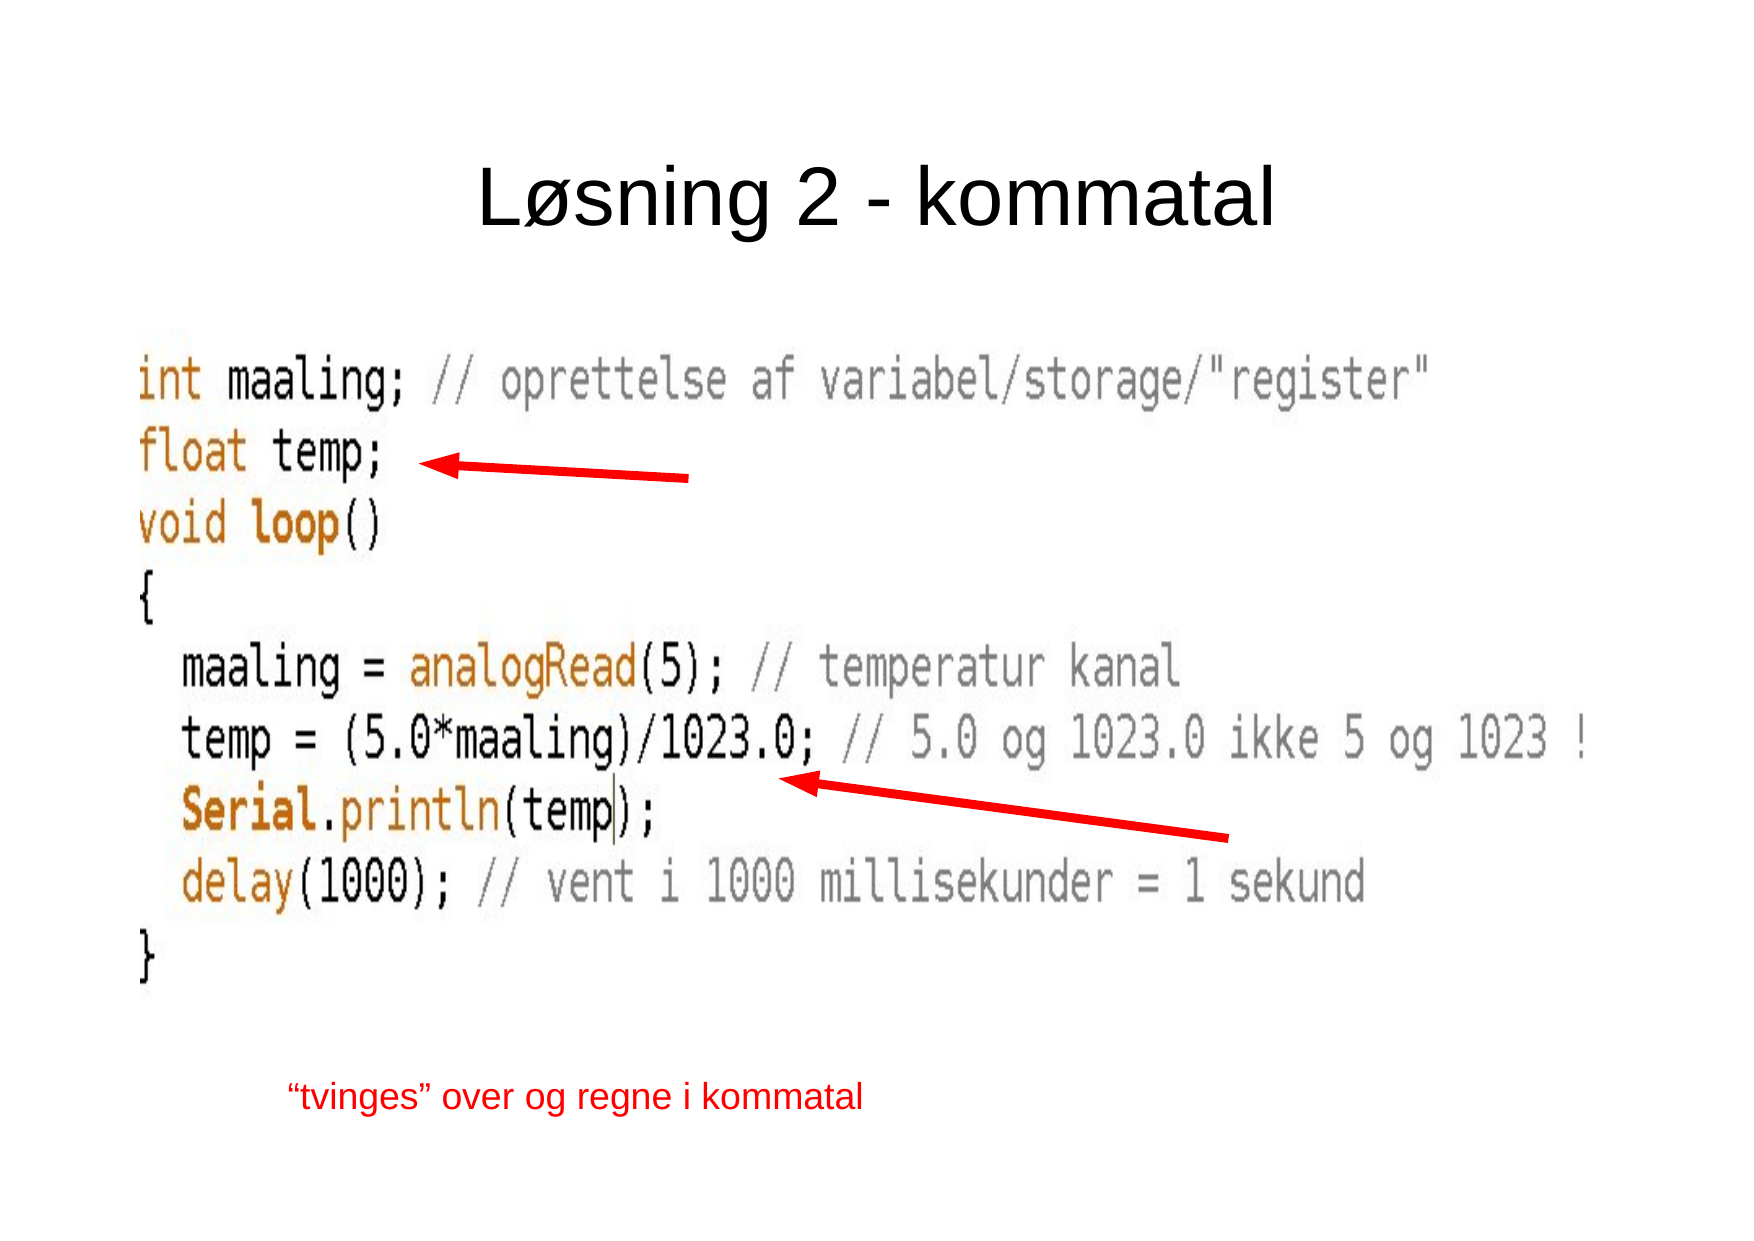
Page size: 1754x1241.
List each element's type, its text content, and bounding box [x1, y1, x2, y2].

picture [140, 328, 1614, 1004]
title Løsning 2 - kommatal [140, 103, 1614, 291]
text_box “tvinges” over og regne i kommatal [268, 1063, 884, 1130]
